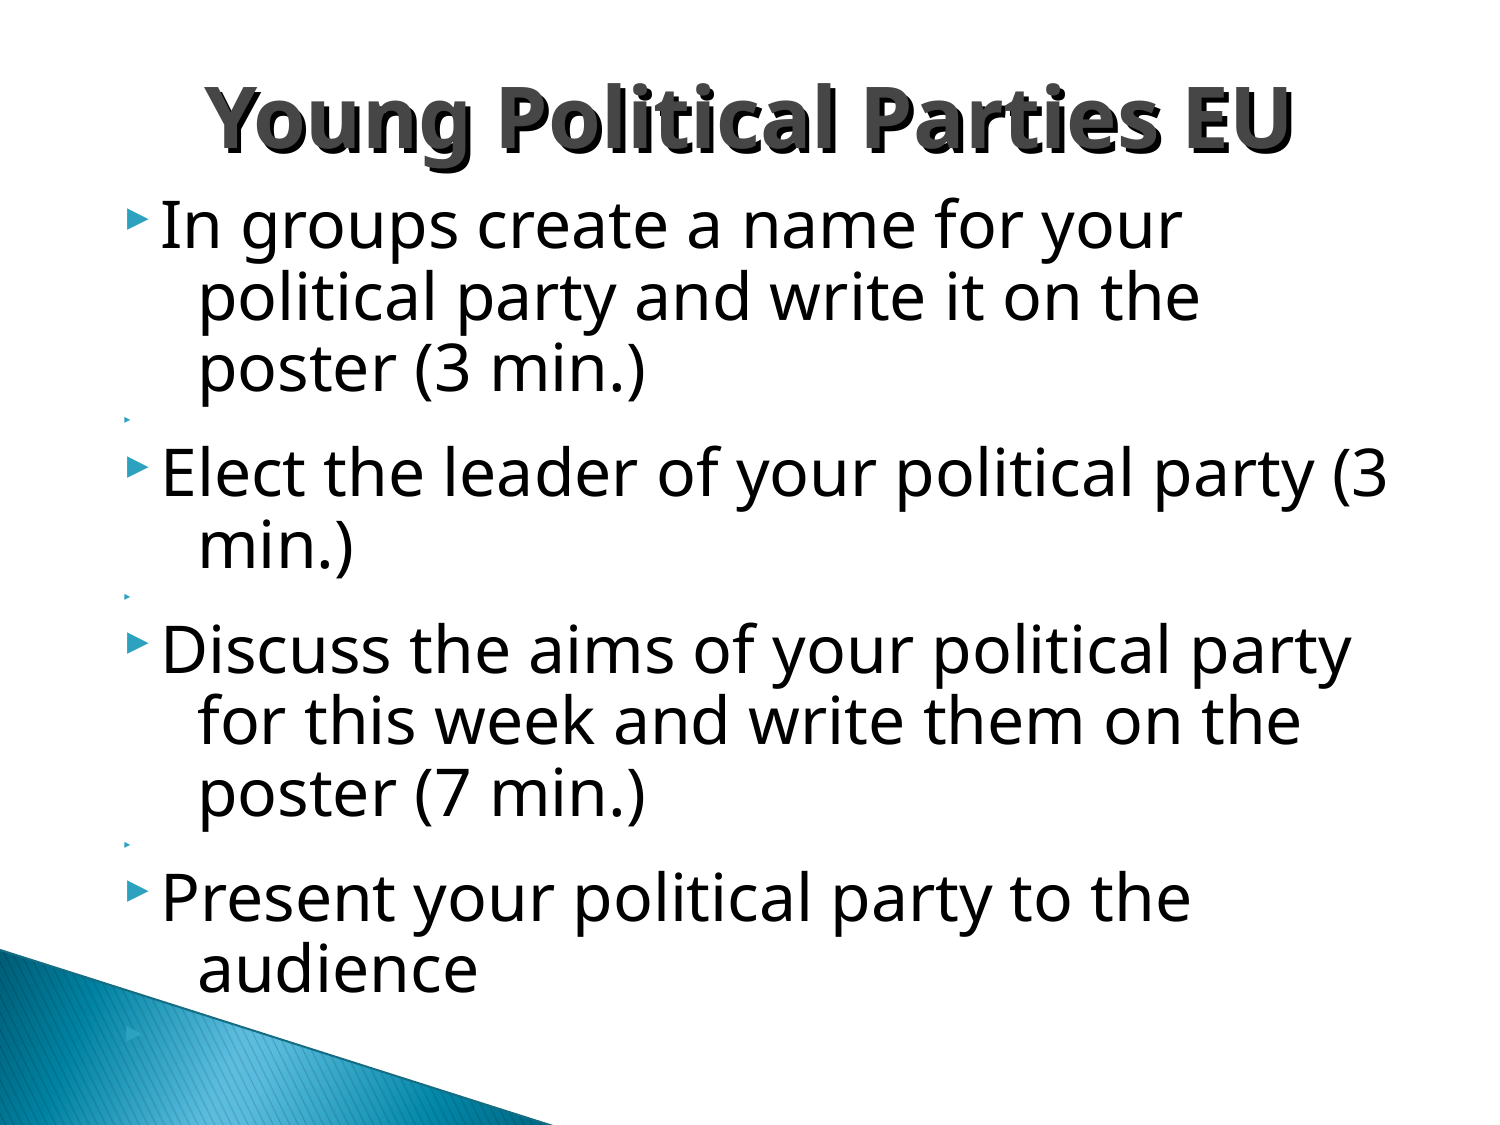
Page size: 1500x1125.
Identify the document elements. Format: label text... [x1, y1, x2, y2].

list In groups create a name for your political party and write it on the poster (3 min.) Elect the leader of your political party (3 min.) Discuss the aims of your political party for this week and write them on the poster (7 min.) Present your political party to the audience [76, 184, 1427, 1024]
title Young Political Parties EU [75, 45, 1426, 185]
